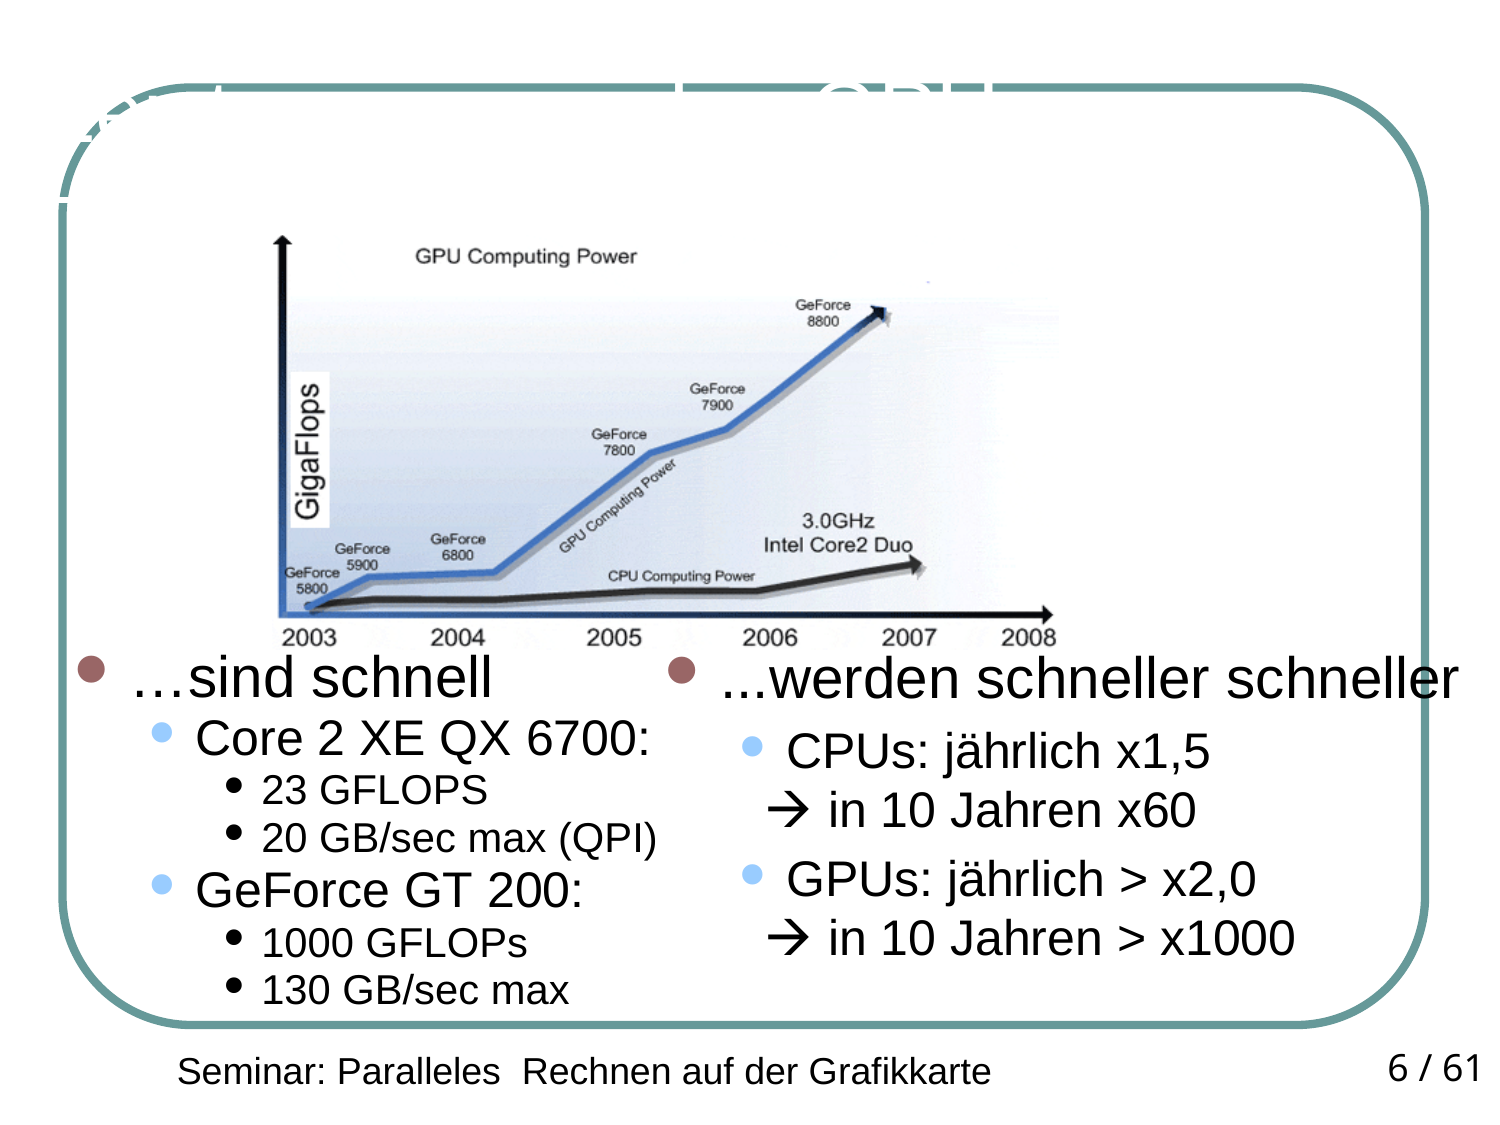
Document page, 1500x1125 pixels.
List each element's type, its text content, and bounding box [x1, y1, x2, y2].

list ...werden schneller schneller CPUs: jährlich x1,5  in 10 Jahren x60 GPUs: jährlich > x2,0  in 10 Jahren > x1000 [649, 649, 1477, 1074]
list …sind schnell Core 2 XE QX 6700: 23 GFLOPS 20 GB/sec max (QPI) GeForce GT 200: 1000 GFLOPs 130 GB/sec max [59, 648, 649, 1069]
picture [272, 235, 1059, 650]
title Leistungszuwachs: GPUs [31, 0, 1347, 233]
